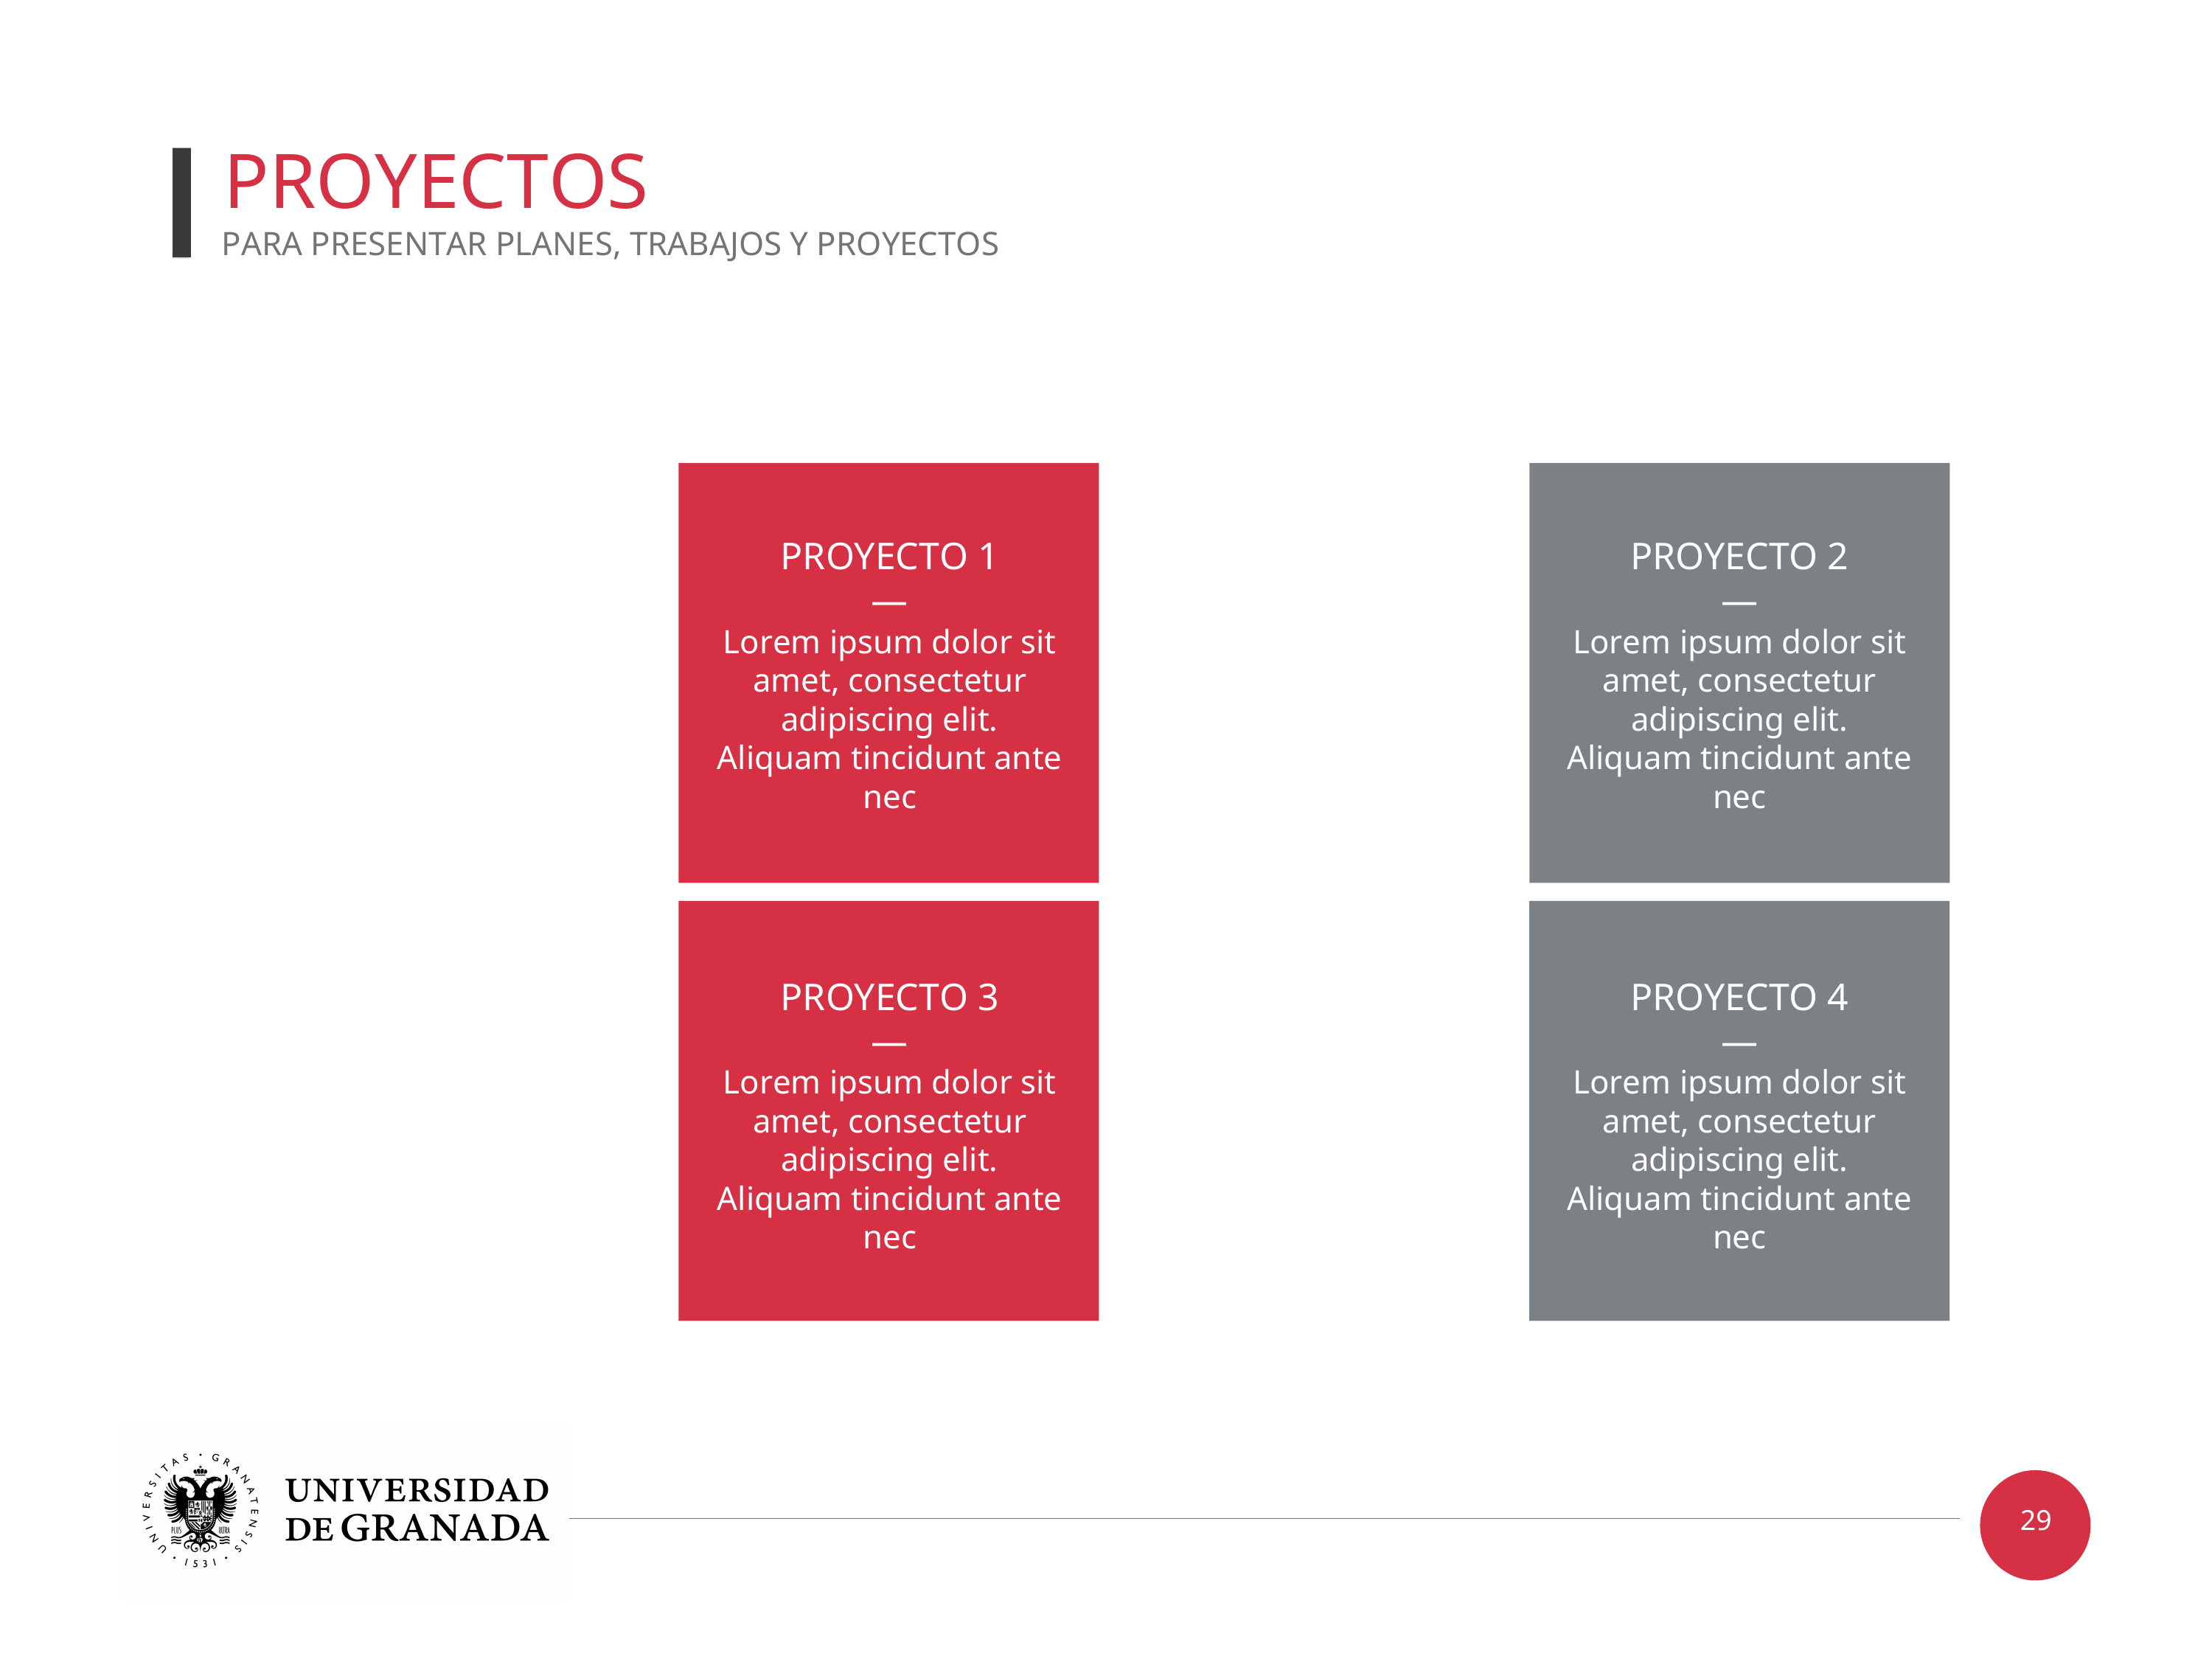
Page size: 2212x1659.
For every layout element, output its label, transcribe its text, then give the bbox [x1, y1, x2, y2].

text_box PROYECTO 4 — Lorem ipsum dolor sit amet, consectetur adipiscing elit. Aliquam tincidunt ante nec [1554, 967, 1925, 1262]
text_box [1529, 462, 1950, 883]
text_box [1529, 900, 1950, 1321]
text_box PROYECTO 2 — Lorem ipsum dolor sit amet, consectetur adipiscing elit. Aliquam tincidunt ante nec [1554, 526, 1925, 821]
text_box [678, 900, 1099, 1321]
text_box PARA PRESENTAR PLANES, TRABAJOS Y PROYECTOS [210, 218, 2061, 268]
text_box PROYECTO 3 — Lorem ipsum dolor sit amet, consectetur adipiscing elit. Aliquam tincidunt ante nec [705, 967, 1075, 1262]
text_box PROYECTOS [212, 127, 2063, 229]
text_box [173, 147, 191, 257]
picture [122, 1421, 569, 1600]
text_box [678, 462, 1099, 883]
text_box PROYECTO 1 — Lorem ipsum dolor sit amet, consectetur adipiscing elit. Aliquam tincidunt ante nec [705, 526, 1075, 821]
